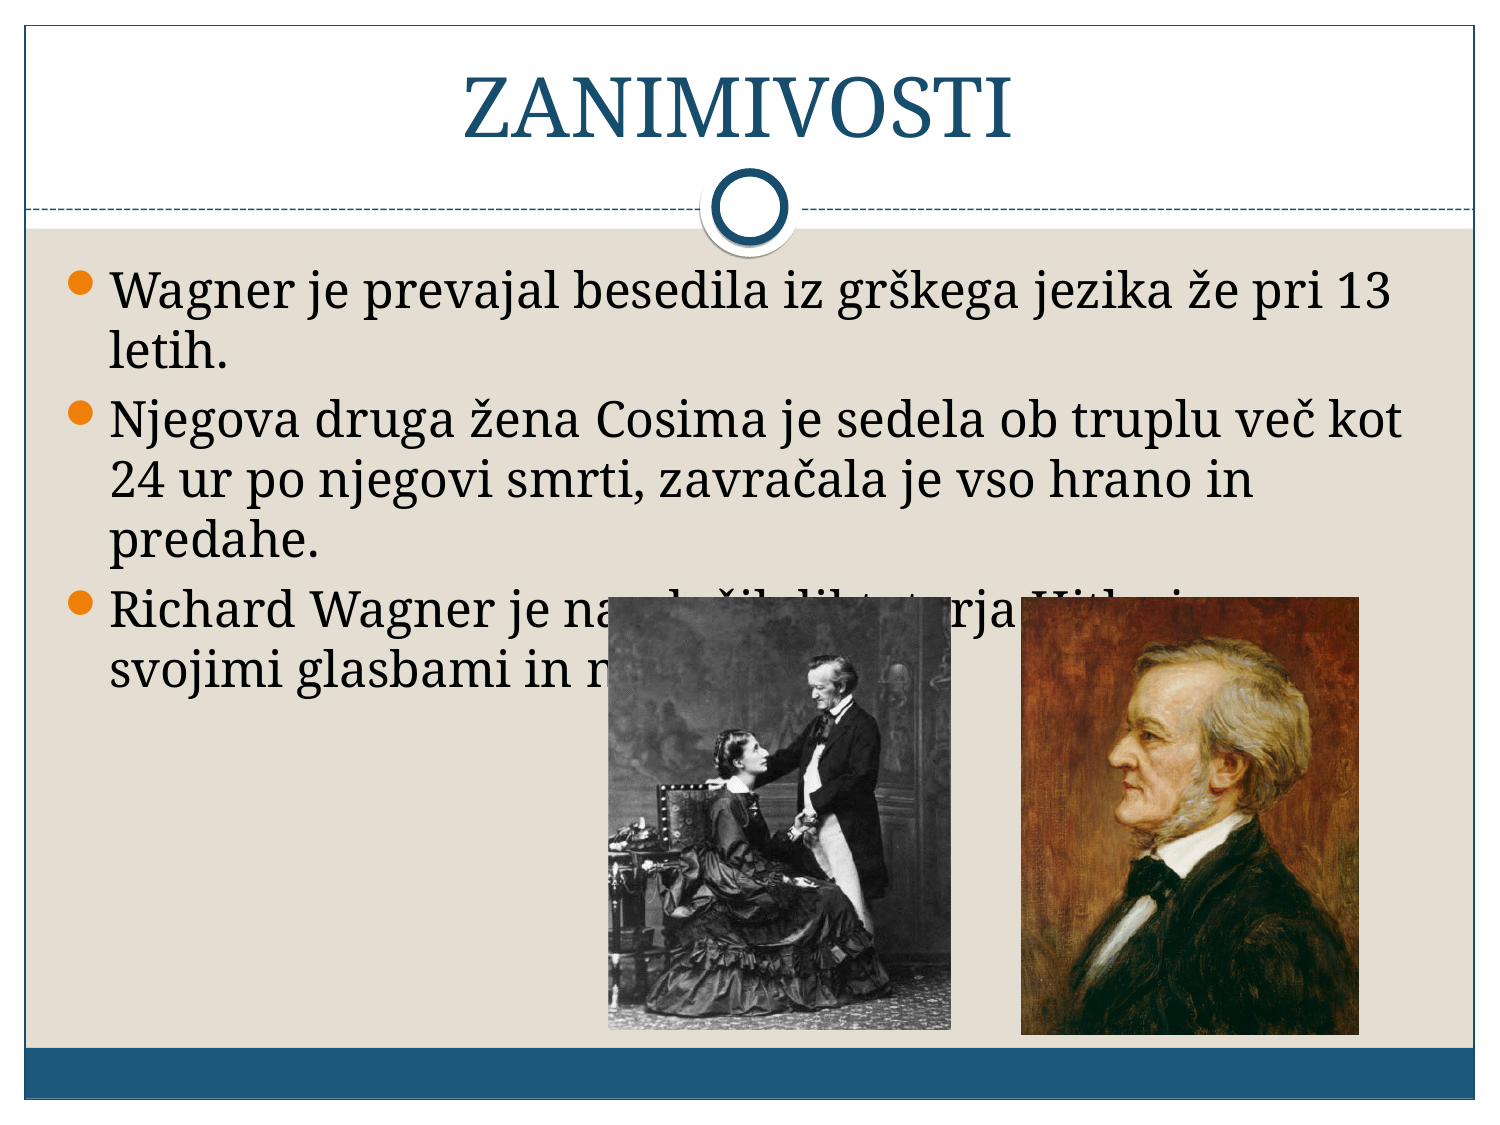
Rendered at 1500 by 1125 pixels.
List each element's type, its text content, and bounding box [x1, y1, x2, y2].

list Wagner je prevajal besedila iz grškega jezika že pri 13 letih. Njegova druga žena Cosima je sedela ob truplu več kot 24 ur po njegovi smrti, zavračala je vso hrano in predahe. Richard Wagner je navdušil diktatorja Hitlerja s svojimi glasbami in mislimi. [49, 250, 1445, 1001]
title ZANIMIVOSTI [49, 37, 1450, 162]
picture [1021, 597, 1359, 1035]
picture [608, 597, 951, 1030]
